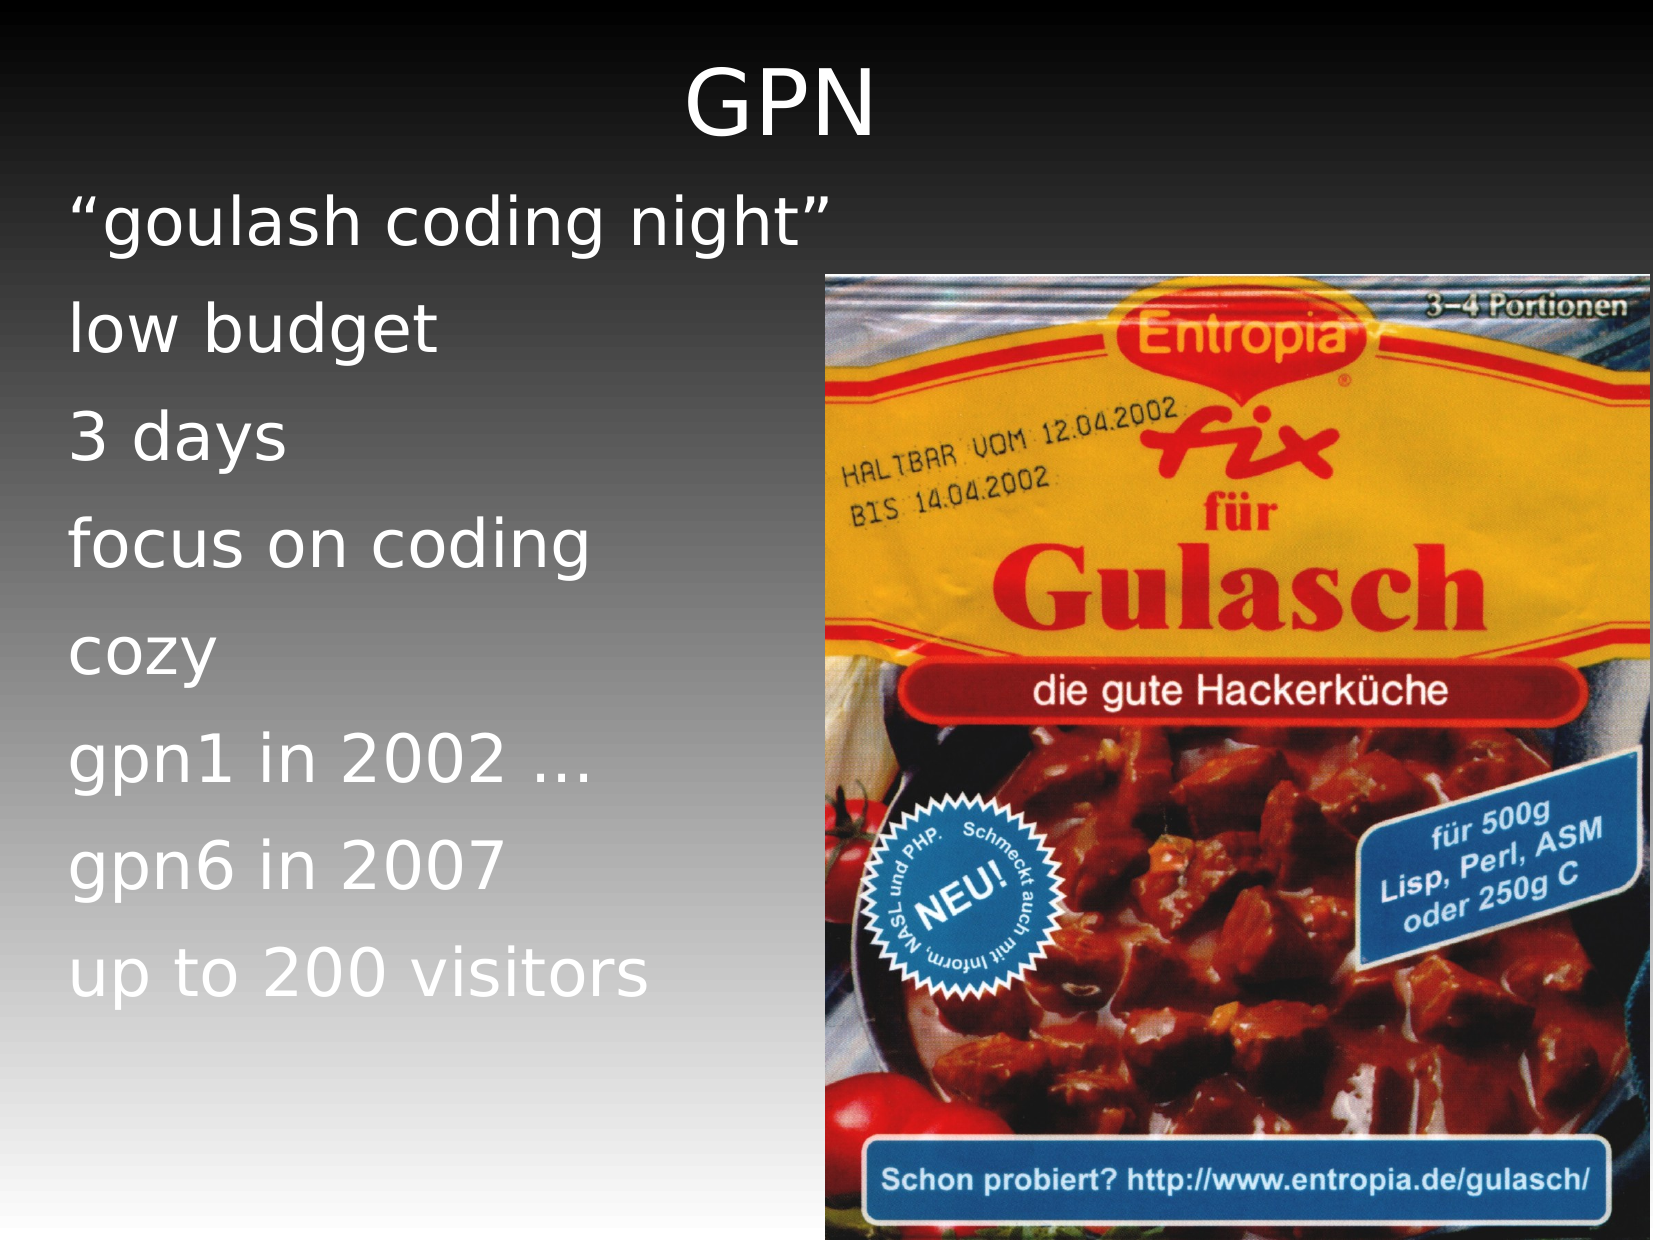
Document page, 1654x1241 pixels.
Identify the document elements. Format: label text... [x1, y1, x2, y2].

picture [825, 274, 1650, 1240]
title GPN [37, 0, 1526, 208]
list “goulash coding night” low budget 3 days focus on coding cozy gpn1 in 2002 ... gpn6 in 2007 up to 200 visitors [49, 183, 1538, 1013]
